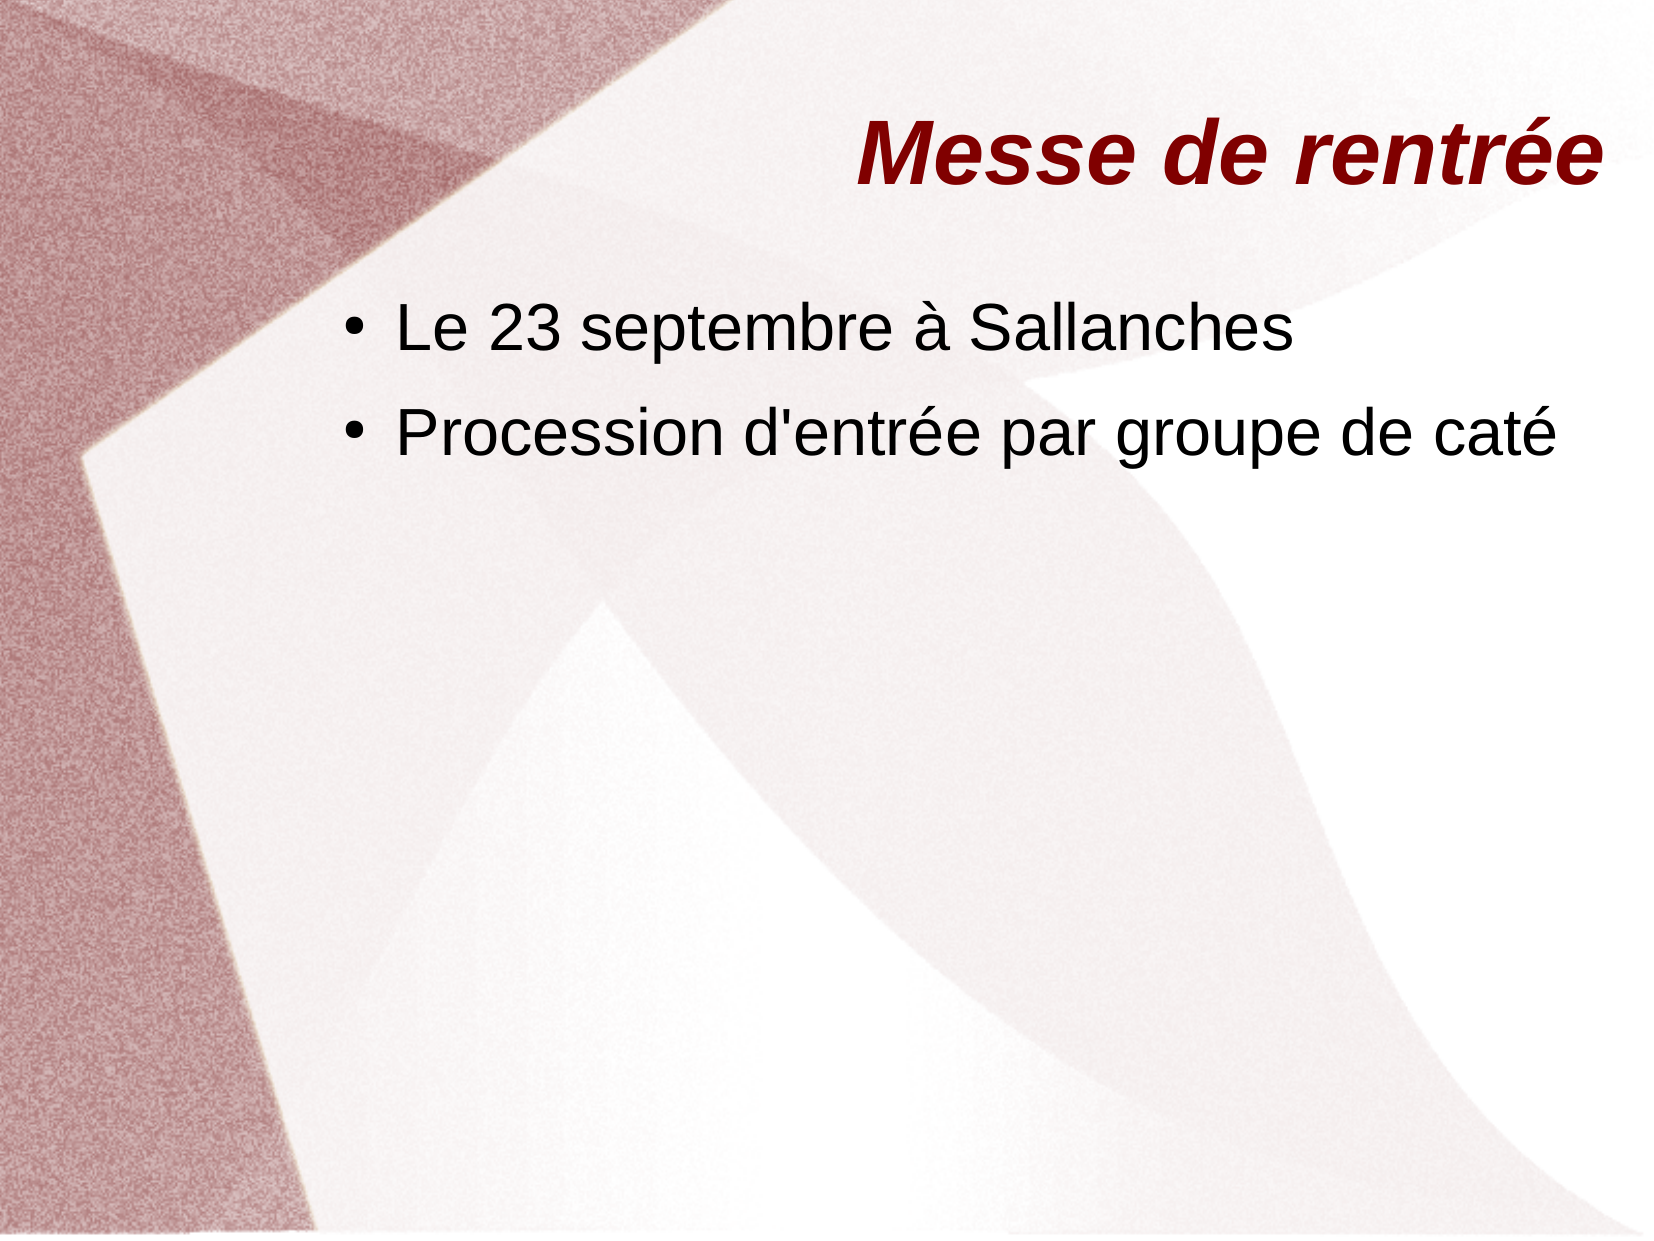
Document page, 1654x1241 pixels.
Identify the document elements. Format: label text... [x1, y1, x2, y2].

title Messe de rentrée [596, 49, 1607, 257]
picture [0, 0, 1654, 1241]
list Le 23 septembre à Sallanches Procession d'entrée par groupe de caté [324, 290, 1601, 916]
